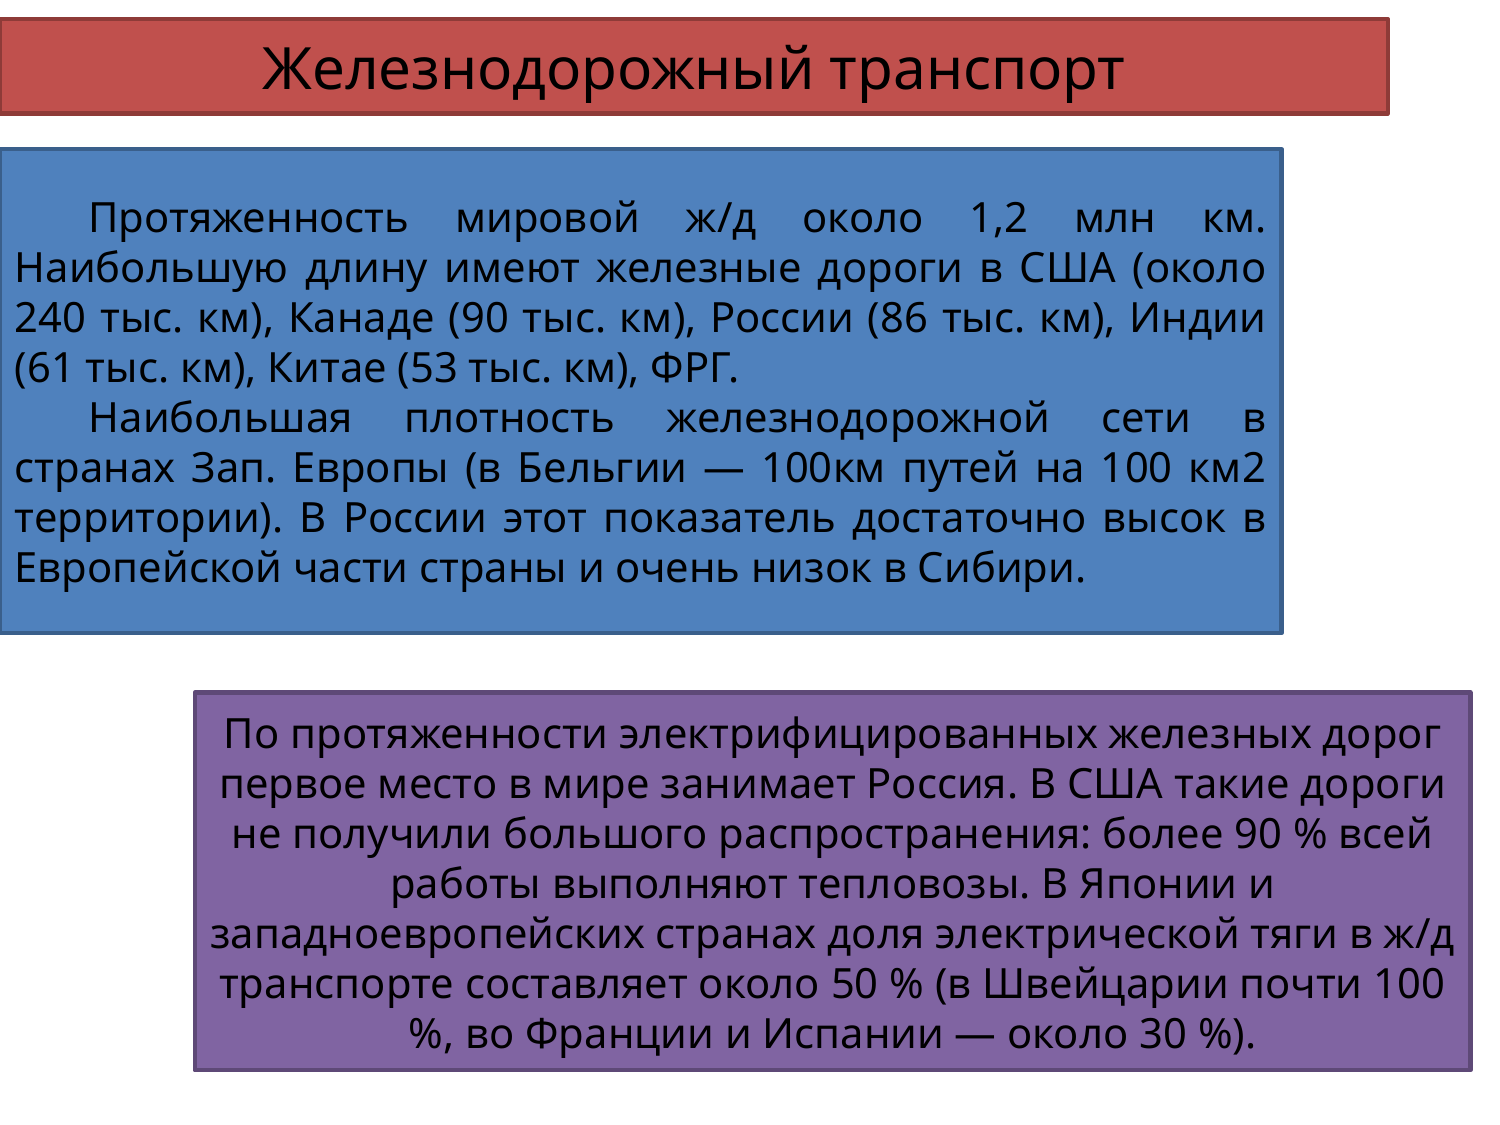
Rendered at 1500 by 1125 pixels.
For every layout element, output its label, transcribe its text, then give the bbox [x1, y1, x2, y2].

text_box Протяженность мировой ж/д около 1,2 млн км. Наибольшую длину имеют железные дороги в США (около 240 тыс. км), Канаде (90 тыс. км), России (86 тыс. км), Индии (61 тыс. км), Китае (53 тыс. км), ФРГ. Наибольшая плотность железнодорожной сети в странах Зап. Европы (в Бельгии — 100км путей на 100 км2 территории). В России этот показатель достаточно высок в Европейской части страны и очень низок в Сибири. [0, 149, 1282, 634]
text_box По протяженности электрифицированных железных дорог первое место в мире занимает Россия. В США такие дороги не получили большого распространения: более 90 % всей работы выполняют тепловозы. В Японии и западноевропейских странах доля электрической тяги в ж/д транспорте составляет около 50 % (в Швейцарии почти 100 %, во Франции и Испании — около 30 %). [194, 692, 1471, 1071]
text_box Железнодорожный транспорт [0, 19, 1388, 114]
